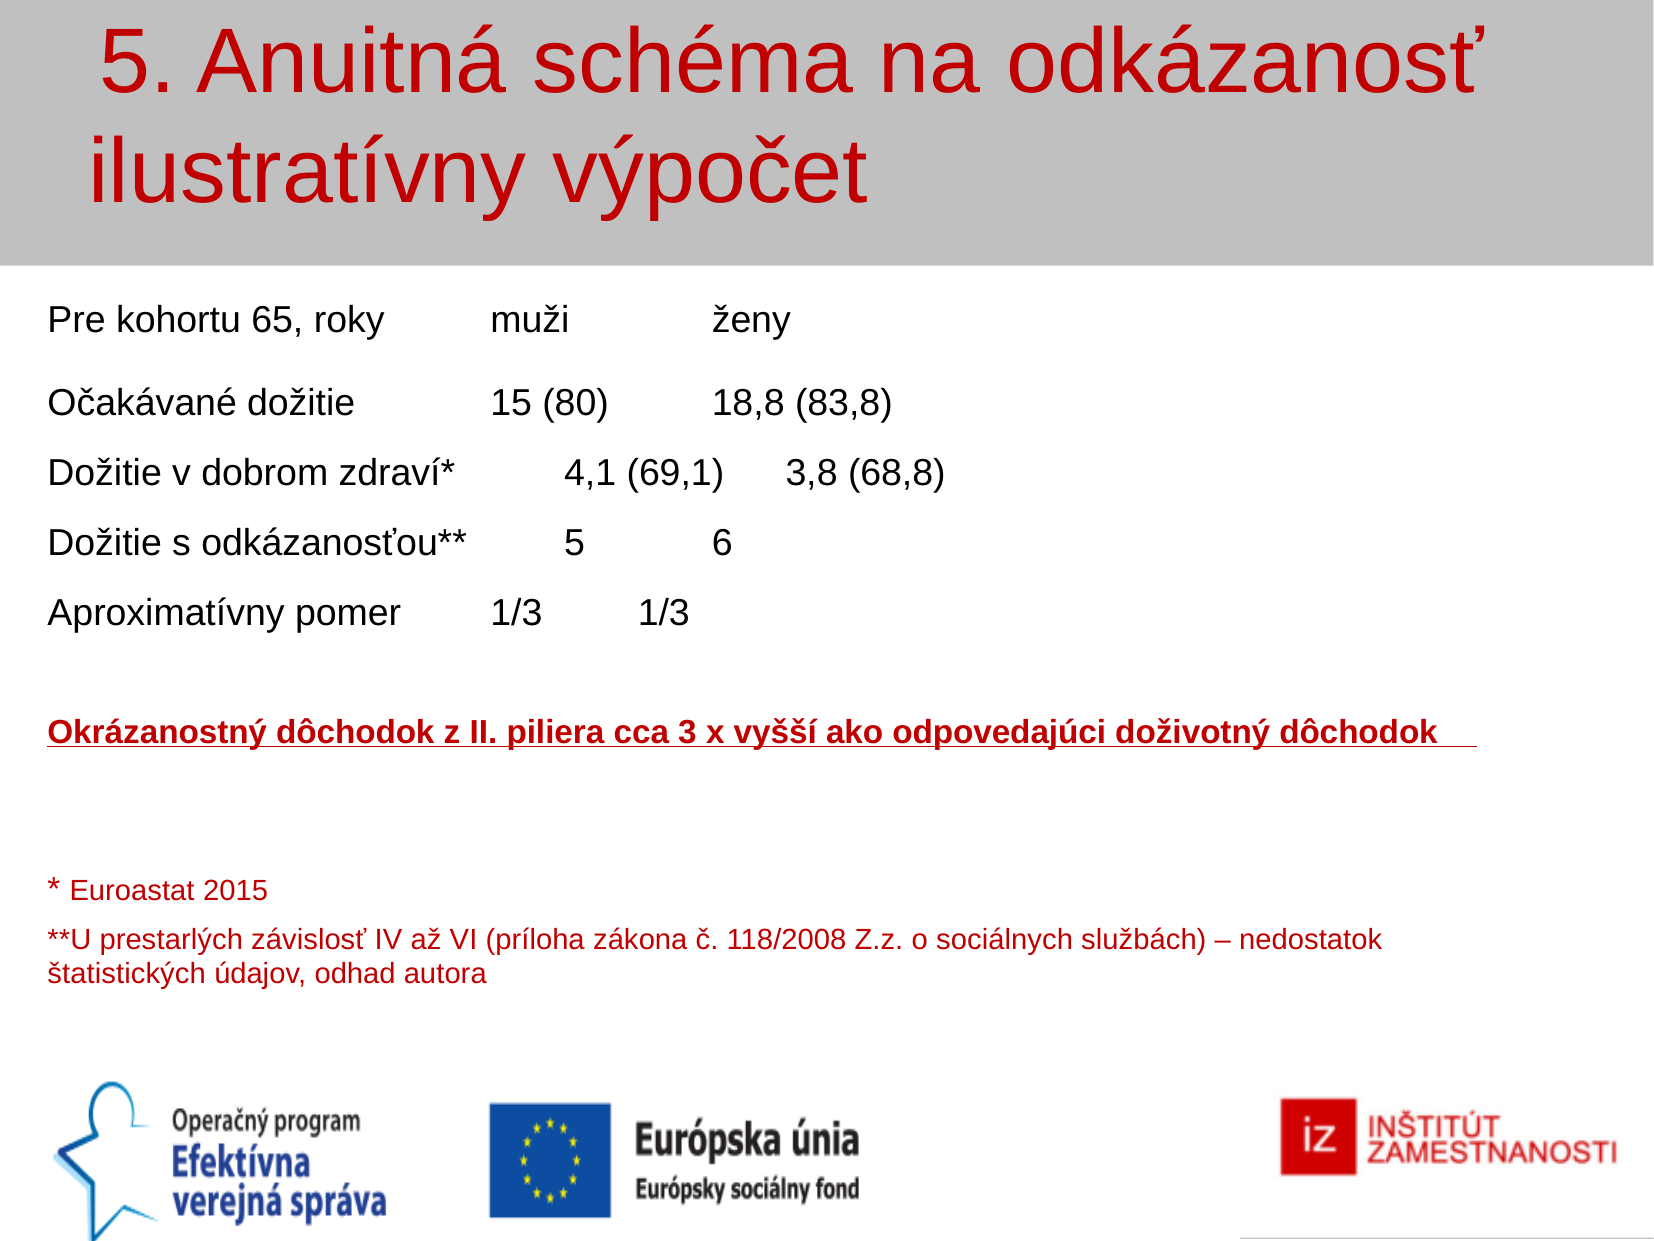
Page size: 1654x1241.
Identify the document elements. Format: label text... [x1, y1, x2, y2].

title 5. Anuitná schéma na odkázanosť ilustratívny výpočet [88, 29, 1565, 237]
list Pre kohortu 65, roky muži ženy Očakávané dožitie 15 (80) 18,8 (83,8) Dožitie v dobrom zdraví* 4,1 (69,1) 3,8 (68,8) Dožitie s odkázanosťou** 5 6 Aproximatívny pomer 1/3 1/3 Okrázanostný dôchodok z II. piliera cca 3 x vyšší ako odpovedajúci doživotný dôchodok * Euroastat 2015 **U prestarlých závislosť IV až VI (príloha zákona č. 118/2008 Z.z. o sociálnych službách) – nedostatok štatistických údajov, odhad autora [29, 295, 1533, 1077]
picture [1240, 1033, 1654, 1241]
picture [29, 1077, 886, 1241]
